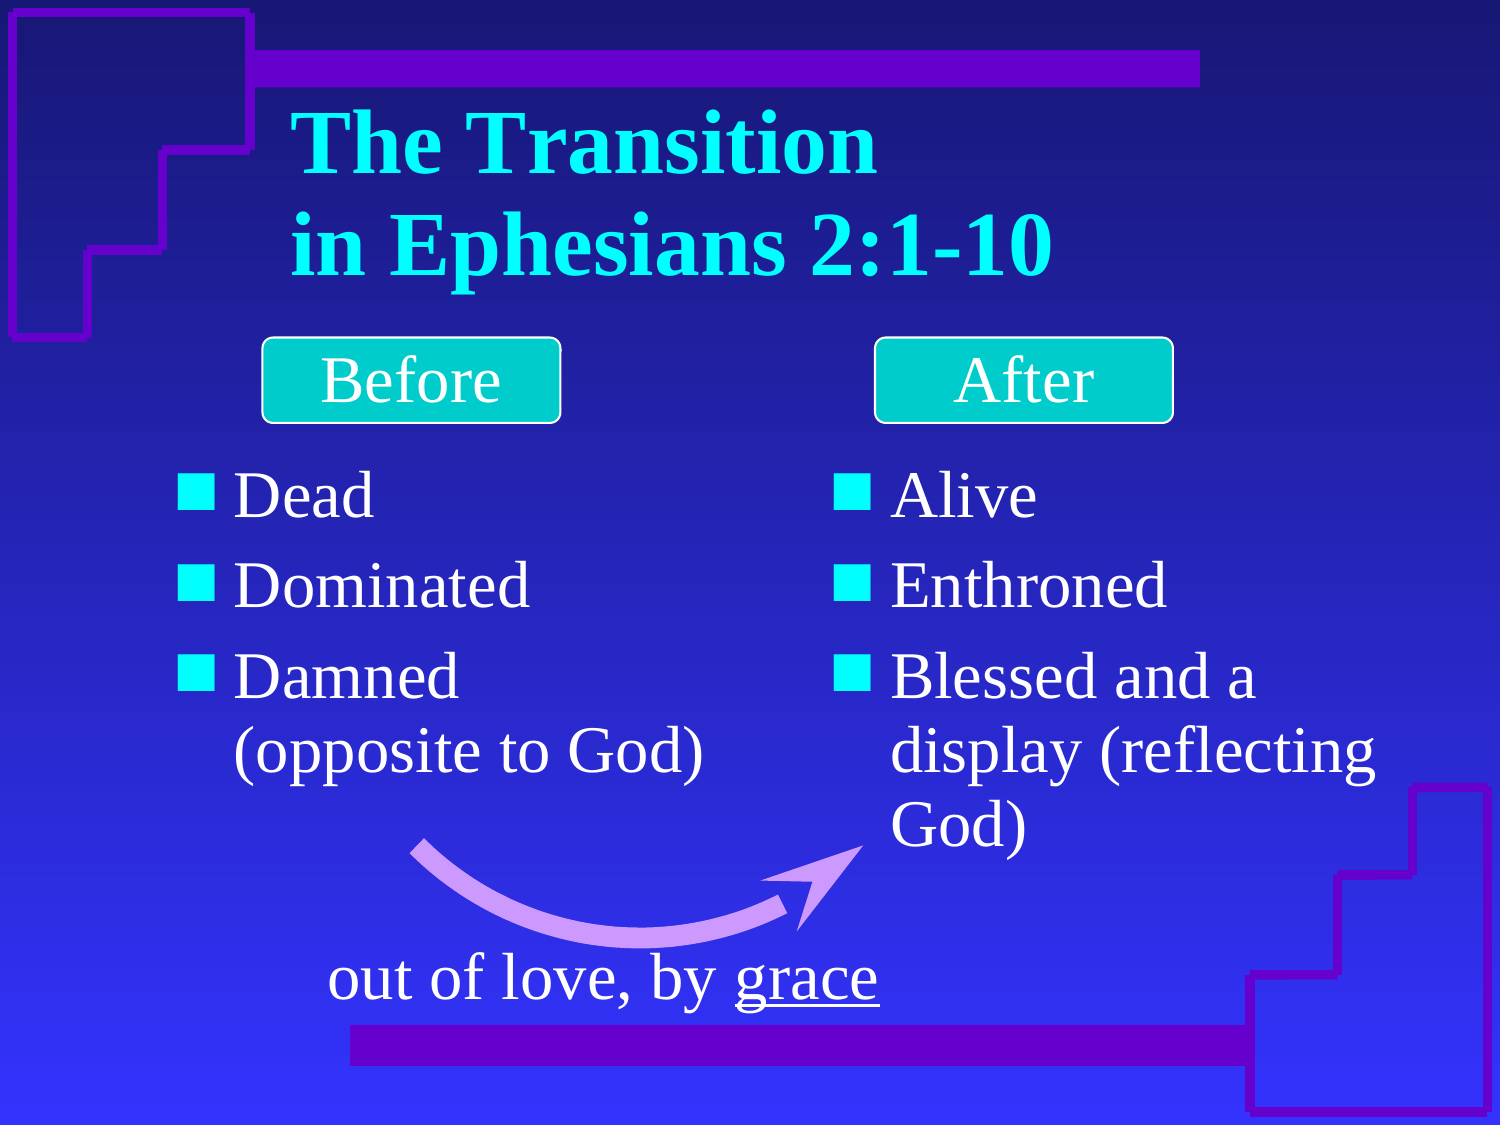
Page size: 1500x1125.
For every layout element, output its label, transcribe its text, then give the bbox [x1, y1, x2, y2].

title The Transition in Ephesians 2:1-10 [275, 84, 1476, 303]
list Dead Dominated Damned (opposite to God) [162, 449, 794, 1055]
text_box After [875, 337, 1173, 423]
list Alive Enthroned Blessed and a display (reflecting God) [818, 449, 1450, 1055]
text_box Before [262, 337, 561, 423]
text_box out of love, by grace [312, 932, 938, 1022]
